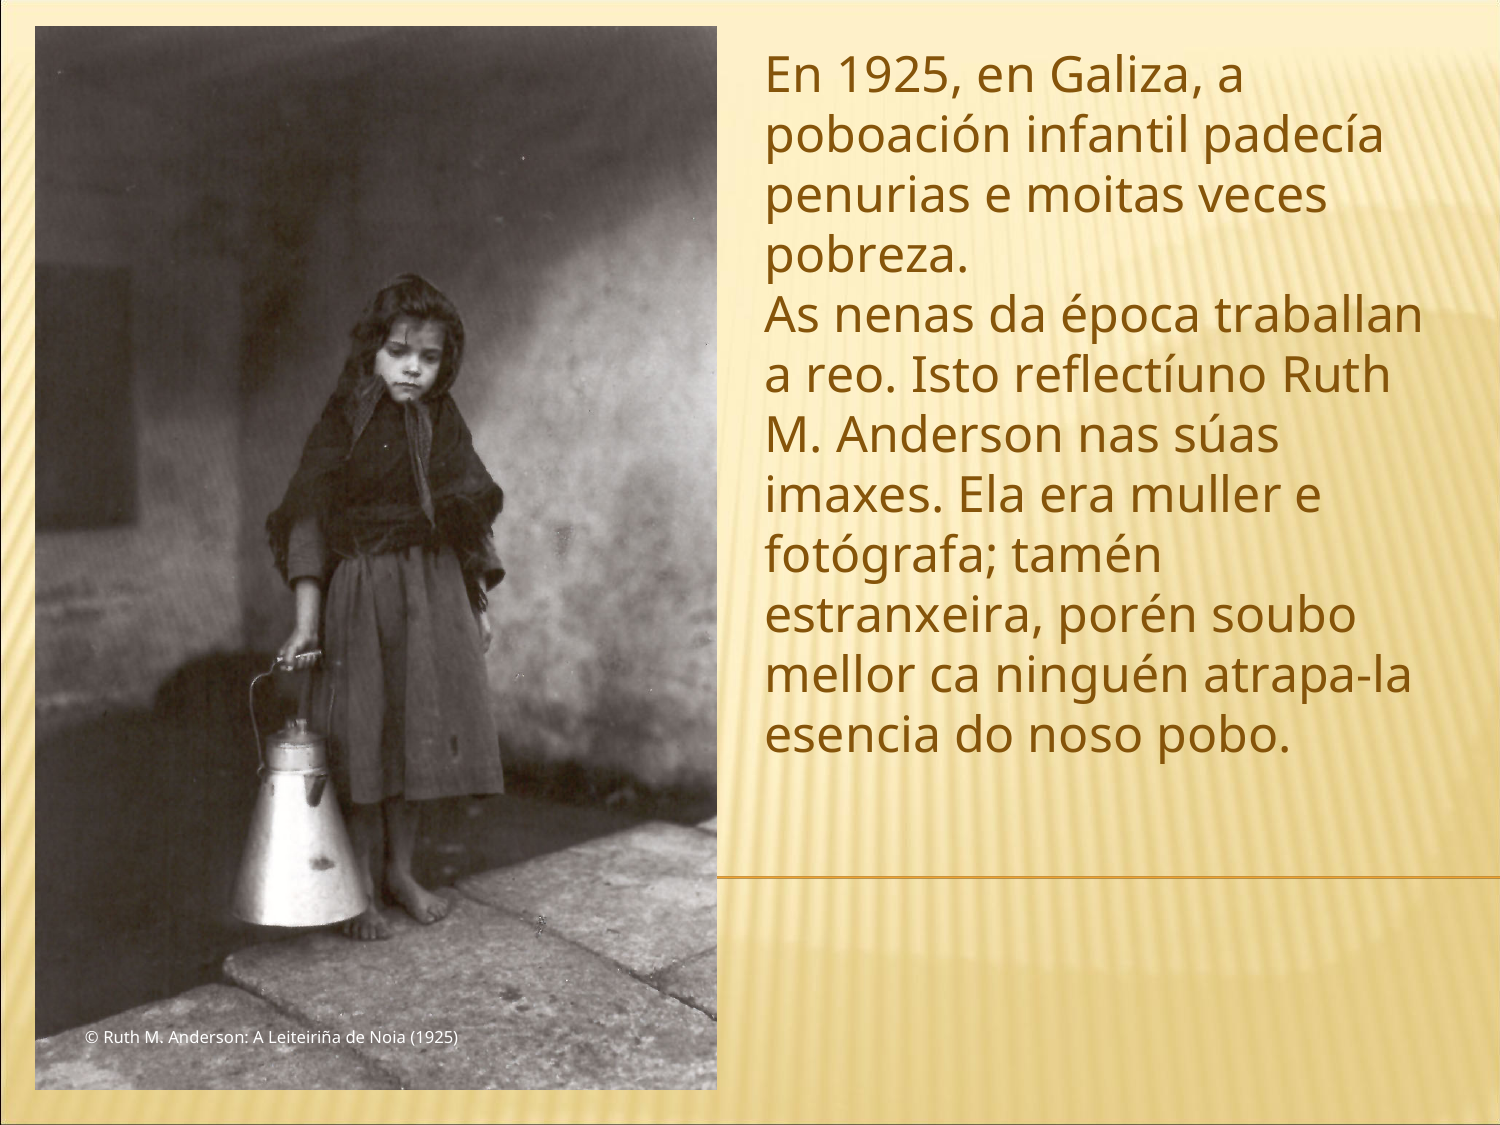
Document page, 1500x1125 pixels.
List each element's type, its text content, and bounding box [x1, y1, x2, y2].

text_box © Ruth M. Anderson: A Leiteiriña de Noia (1925) [70, 1019, 633, 1055]
picture [0, 0, 1500, 1125]
text_box En 1925, en Galiza, a poboación infantil padecía penurias e moitas veces pobreza. As nenas da época traballan a reo. Isto reflectíuno Ruth M. Anderson nas súas imaxes. Ela era muller e fotógrafa; tamén estranxeira, porén soubo mellor ca ninguén atrapa-la esencia do noso pobo. [750, 35, 1454, 771]
